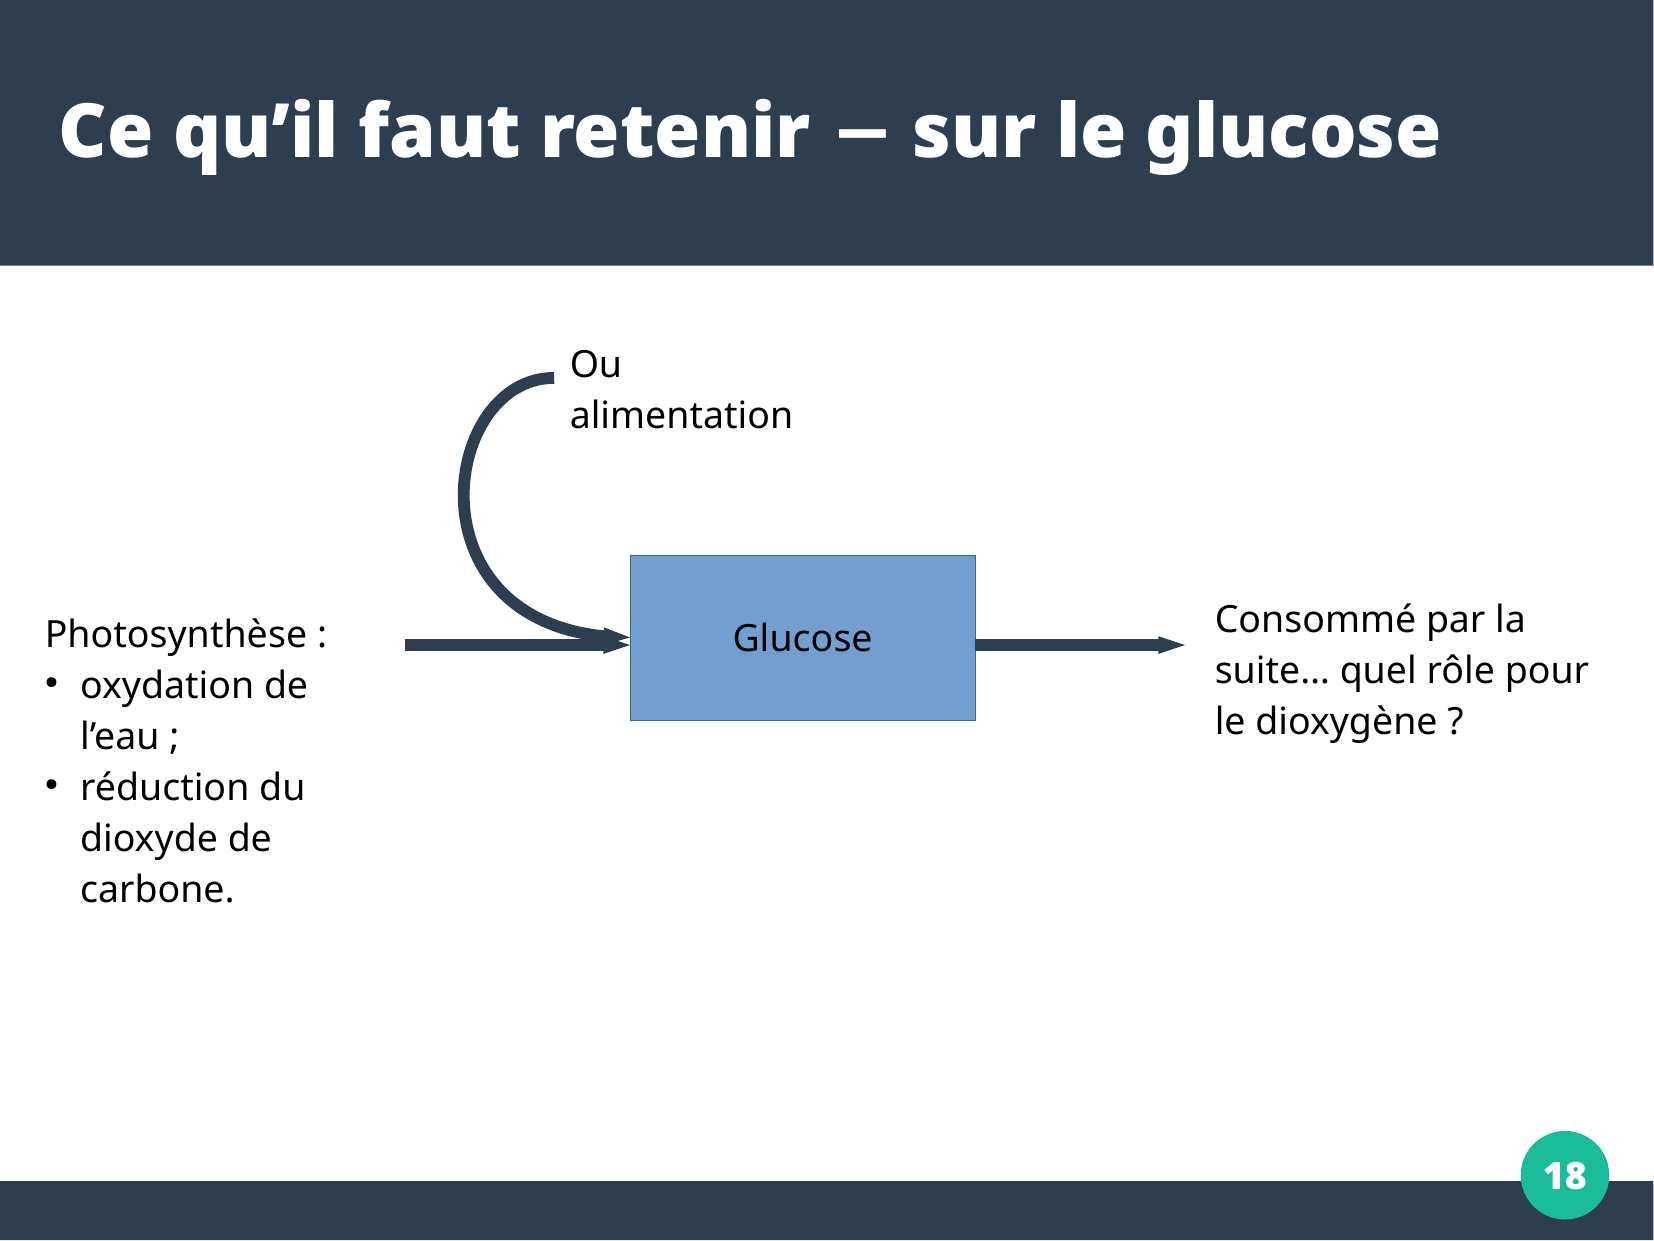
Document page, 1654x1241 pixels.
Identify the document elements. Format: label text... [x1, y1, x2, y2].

text_box Ou alimentation [555, 330, 871, 432]
text_box Photosynthèse : oxydation de l’eau ; réduction du dioxyde de carbone. [30, 600, 391, 876]
title Ce qu’il faut retenir − sur le glucose [59, 49, 1595, 207]
text_box Consommé par la suite… quel rôle pour le dioxygène ? [1200, 585, 1636, 774]
text_box Glucose [630, 555, 976, 721]
